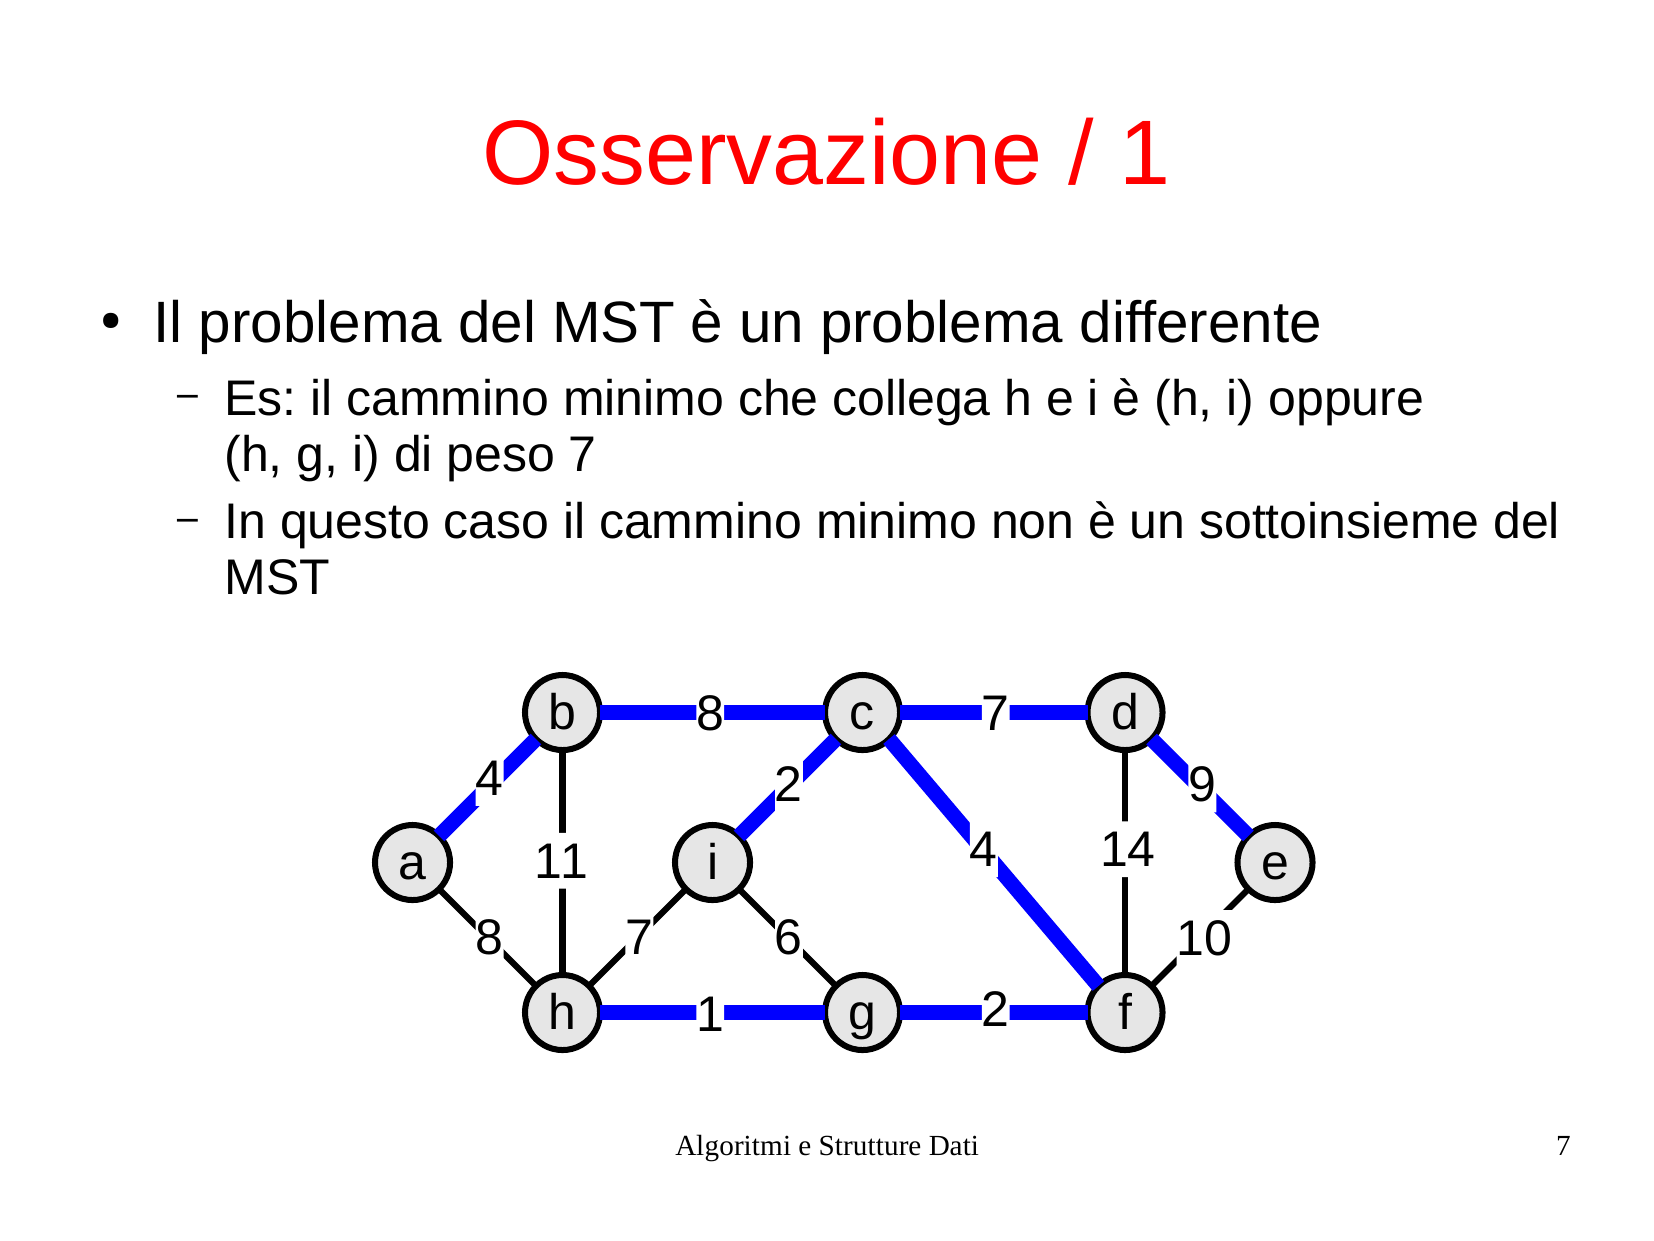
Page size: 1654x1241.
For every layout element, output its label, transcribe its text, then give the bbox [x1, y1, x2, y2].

text_box 6 [775, 909, 803, 966]
text_box 14 [1099, 821, 1156, 878]
text_box 7 [625, 909, 654, 966]
text_box 7 [981, 685, 1010, 742]
text_box 9 [1188, 756, 1217, 813]
text_box 10 [1176, 910, 1233, 966]
text_box 2 [775, 756, 803, 813]
text_box g [825, 975, 900, 1051]
text_box 4 [969, 821, 998, 878]
text_box e [1237, 825, 1313, 901]
list Il problema del MST è un problema differente Es: il cammino minimo che collega h e i è (h, i) oppure (h, g, i) di peso 7 In questo caso il cammino minimo non è un sottoinsieme del MST [82, 290, 1571, 1109]
text_box 4 [475, 750, 504, 806]
text_box f [1088, 975, 1163, 1051]
text_box a [375, 825, 451, 901]
text_box 1 [696, 986, 725, 1043]
text_box b [525, 675, 600, 750]
text_box d [1088, 675, 1163, 750]
text_box 2 [981, 981, 1010, 1037]
text_box 8 [475, 909, 504, 966]
text_box 11 [534, 832, 595, 889]
text_box i [675, 825, 751, 901]
text_box h [525, 975, 600, 1051]
text_box 8 [696, 685, 725, 741]
text_box c [825, 675, 900, 751]
title Osservazione / 1 [82, 49, 1571, 257]
